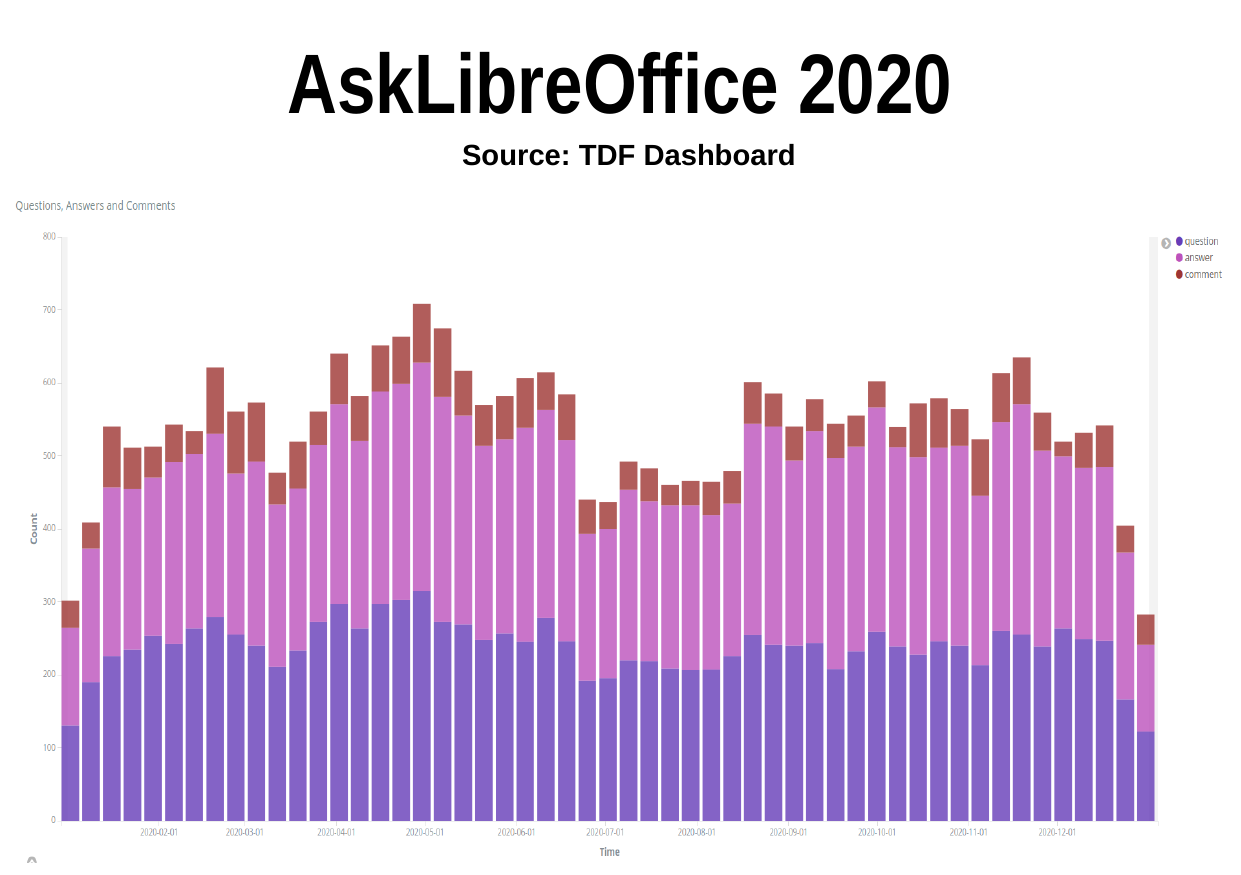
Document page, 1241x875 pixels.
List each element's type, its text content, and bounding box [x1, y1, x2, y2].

title AskLibreOffice 2020 [11, 12, 1229, 155]
picture [11, 191, 1229, 863]
text_box Source: TDF Dashboard [447, 131, 812, 185]
